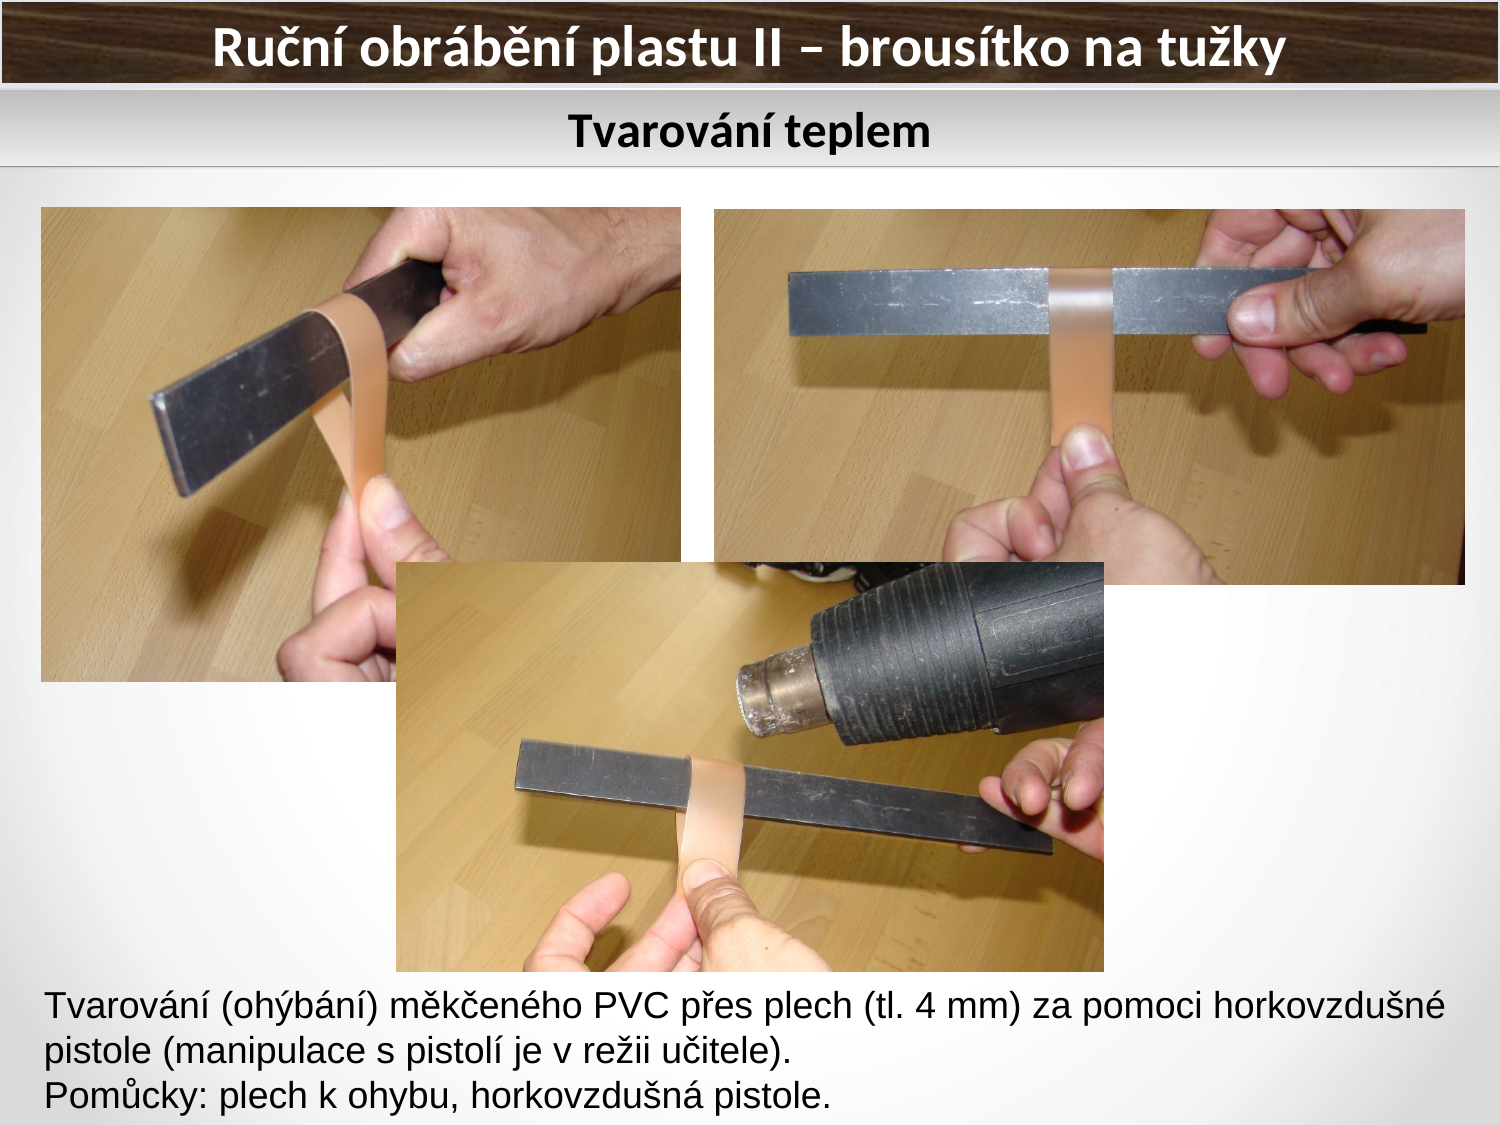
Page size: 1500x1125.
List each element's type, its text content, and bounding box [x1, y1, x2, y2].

text_box Tvarování teplem [0, 90, 1500, 166]
text_box Tvarování (ohýbání) měkčeného PVC přes plech (tl. 4 mm) za pomoci horkovzdušné pistole (manipulace s pistolí je v režii učitele). Pomůcky: plech k ohybu, horkovzdušná pistole. [29, 973, 1483, 1124]
picture [0, 86, 1500, 90]
text_box Ruční obrábění plastu II – brousítko na tužky [0, 0, 1500, 86]
picture [0, 166, 1500, 1125]
